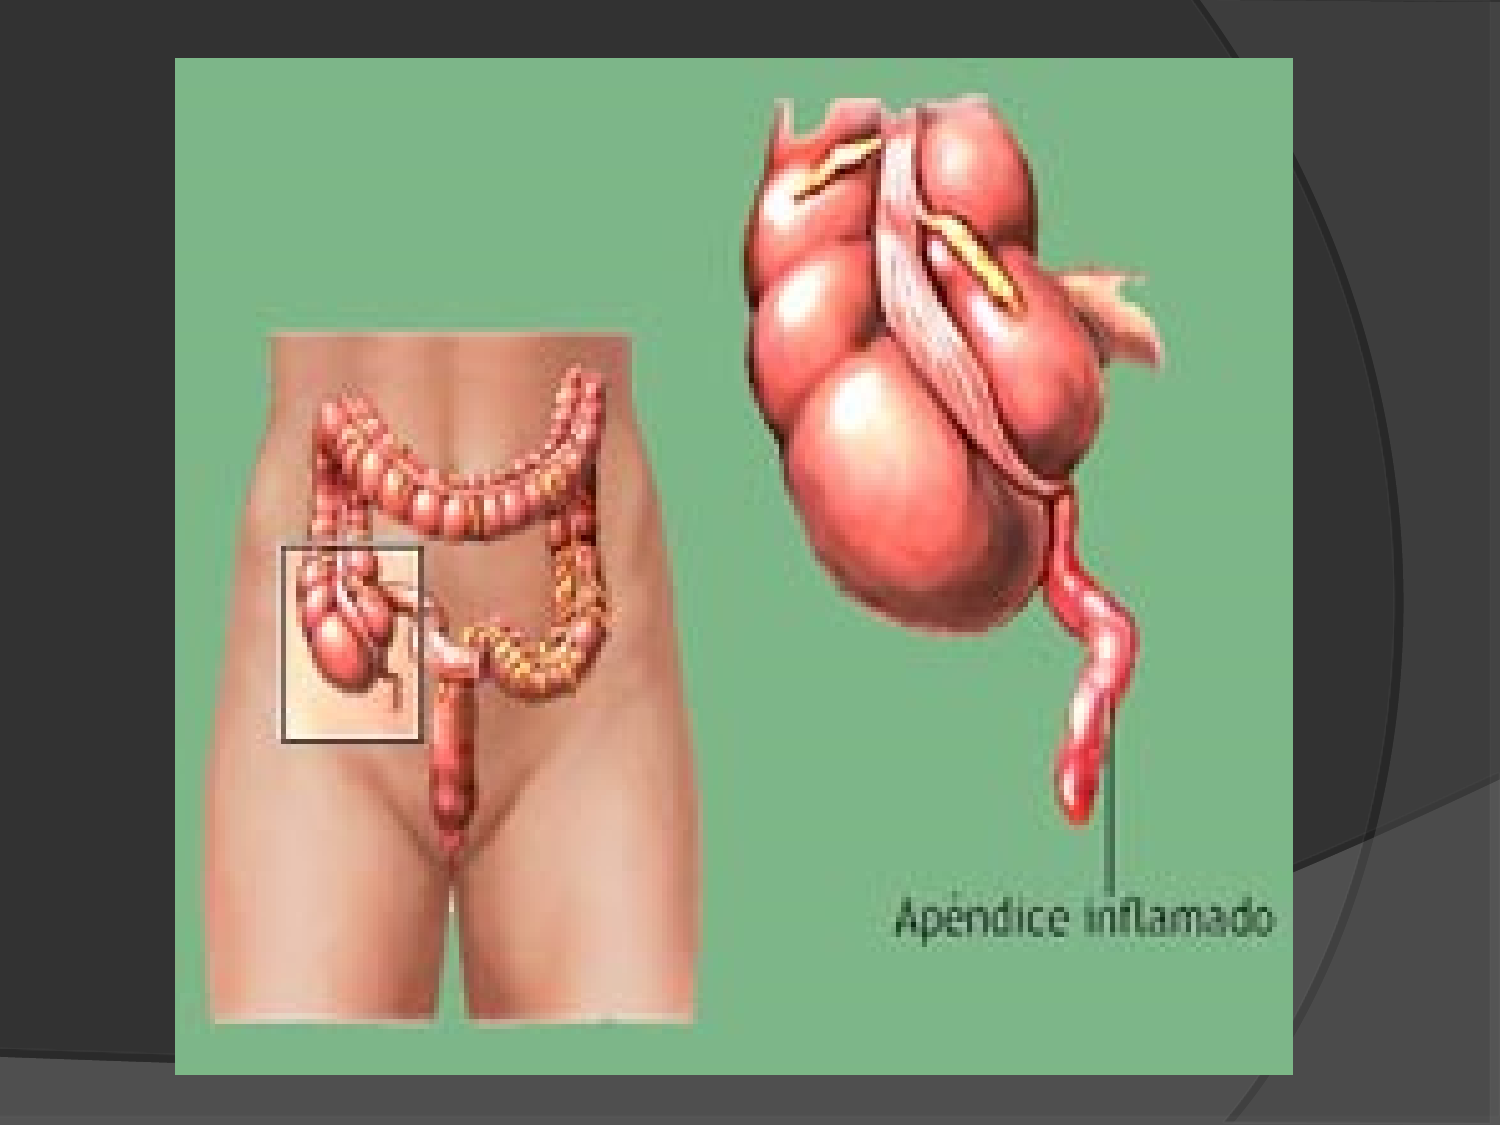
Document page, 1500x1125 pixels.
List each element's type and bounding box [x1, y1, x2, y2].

picture [175, 58, 1293, 1075]
